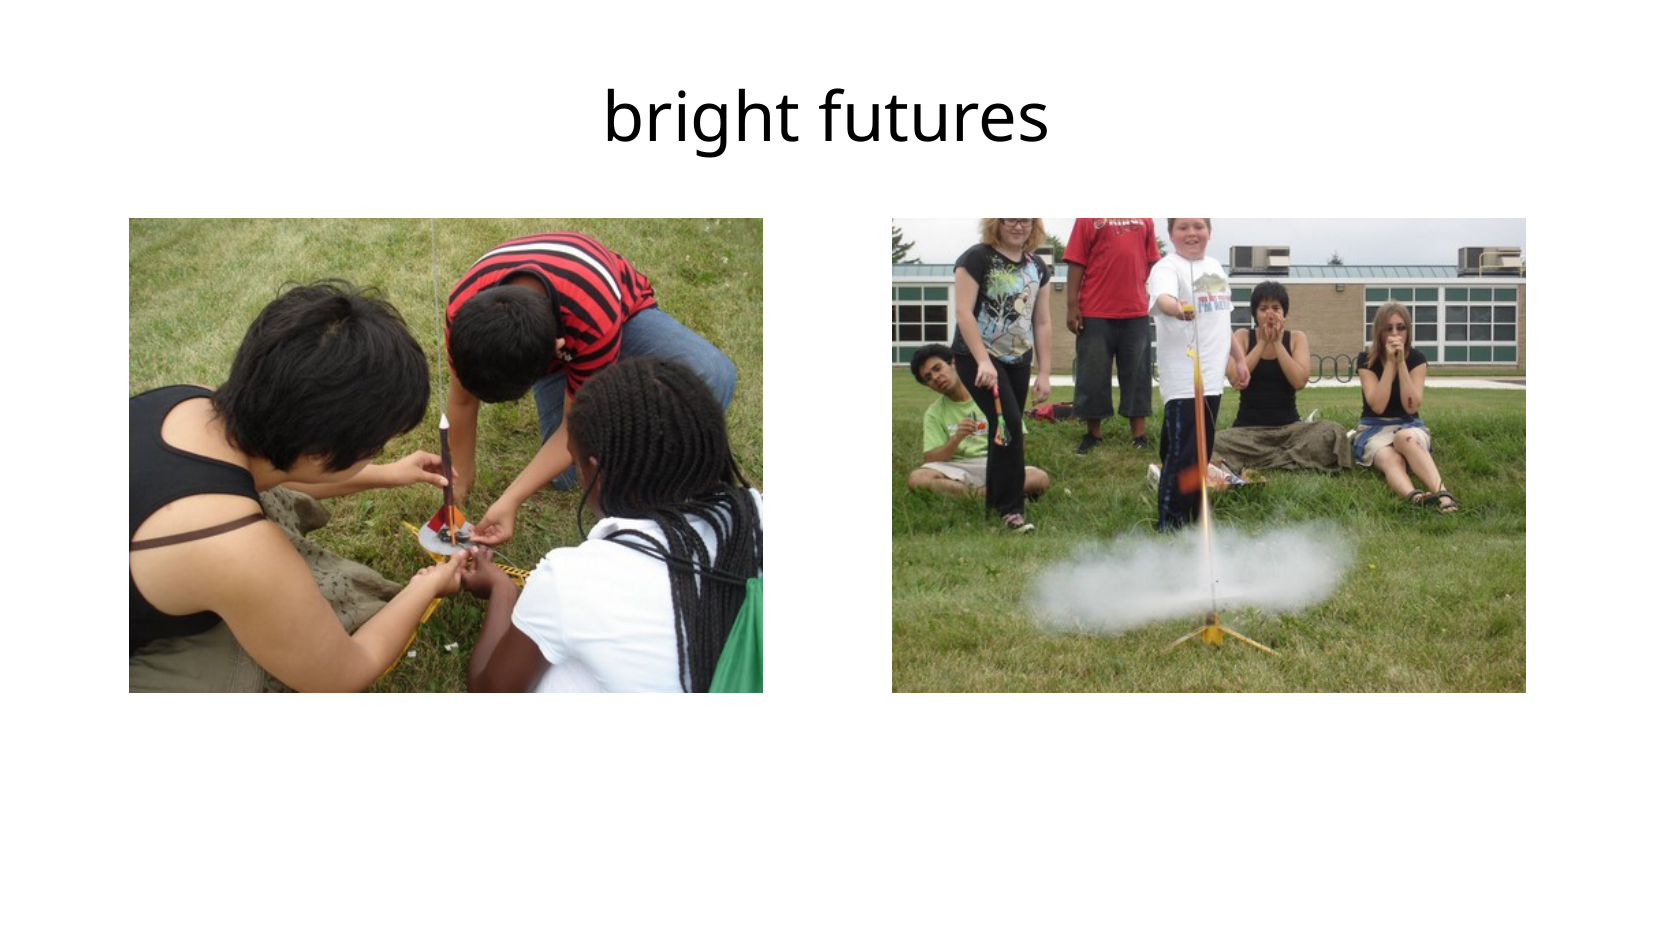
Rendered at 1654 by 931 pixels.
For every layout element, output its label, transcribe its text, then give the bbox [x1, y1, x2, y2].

title bright futures [82, 37, 1571, 193]
picture [892, 218, 1526, 693]
picture [129, 218, 763, 693]
